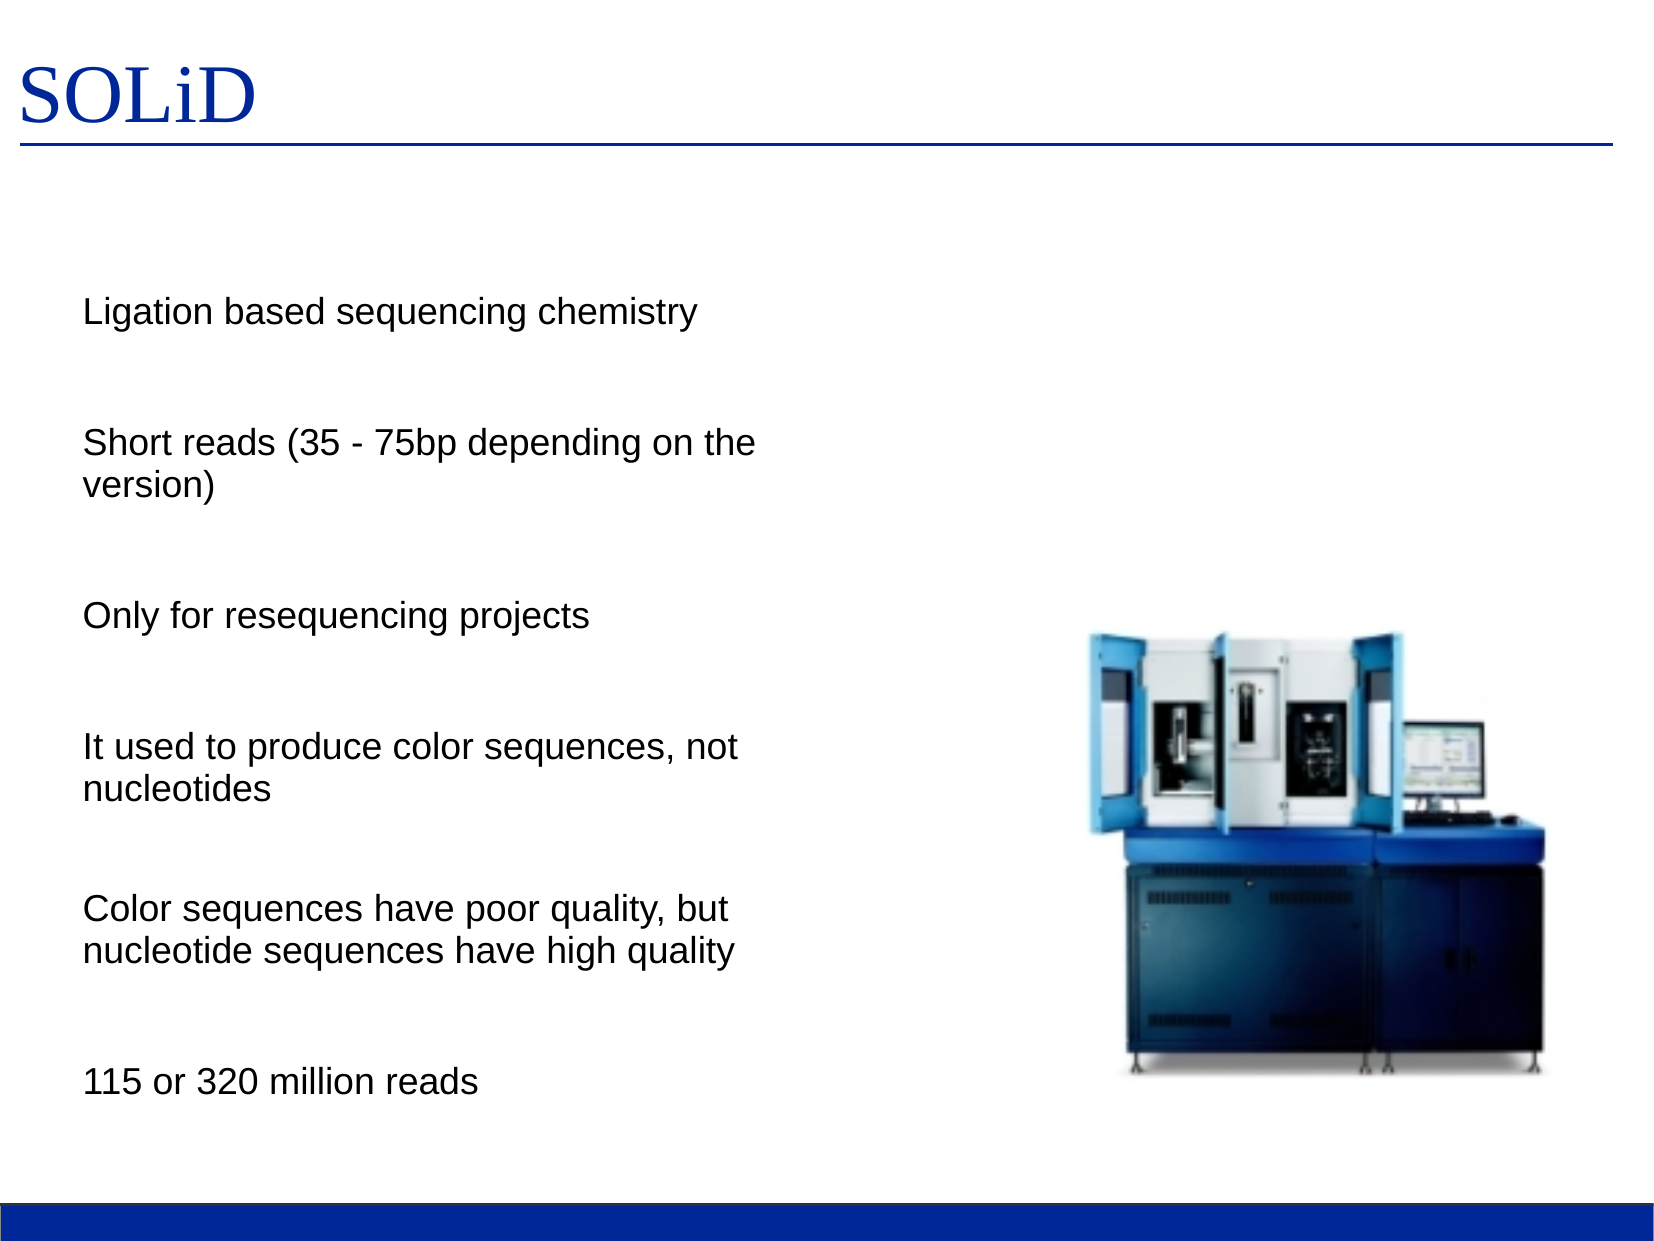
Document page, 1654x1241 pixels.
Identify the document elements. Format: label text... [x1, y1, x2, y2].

title SOLiD [17, 0, 1589, 198]
list Ligation based sequencing chemistry Short reads (35 - 75bp depending on the version) Only for resequencing projects It used to produce color sequences, not nucleotides Color sequences have poor quality, but nucleotide sequences have high quality 115 or 320 million reads [82, 290, 809, 1109]
picture [1050, 599, 1576, 1109]
